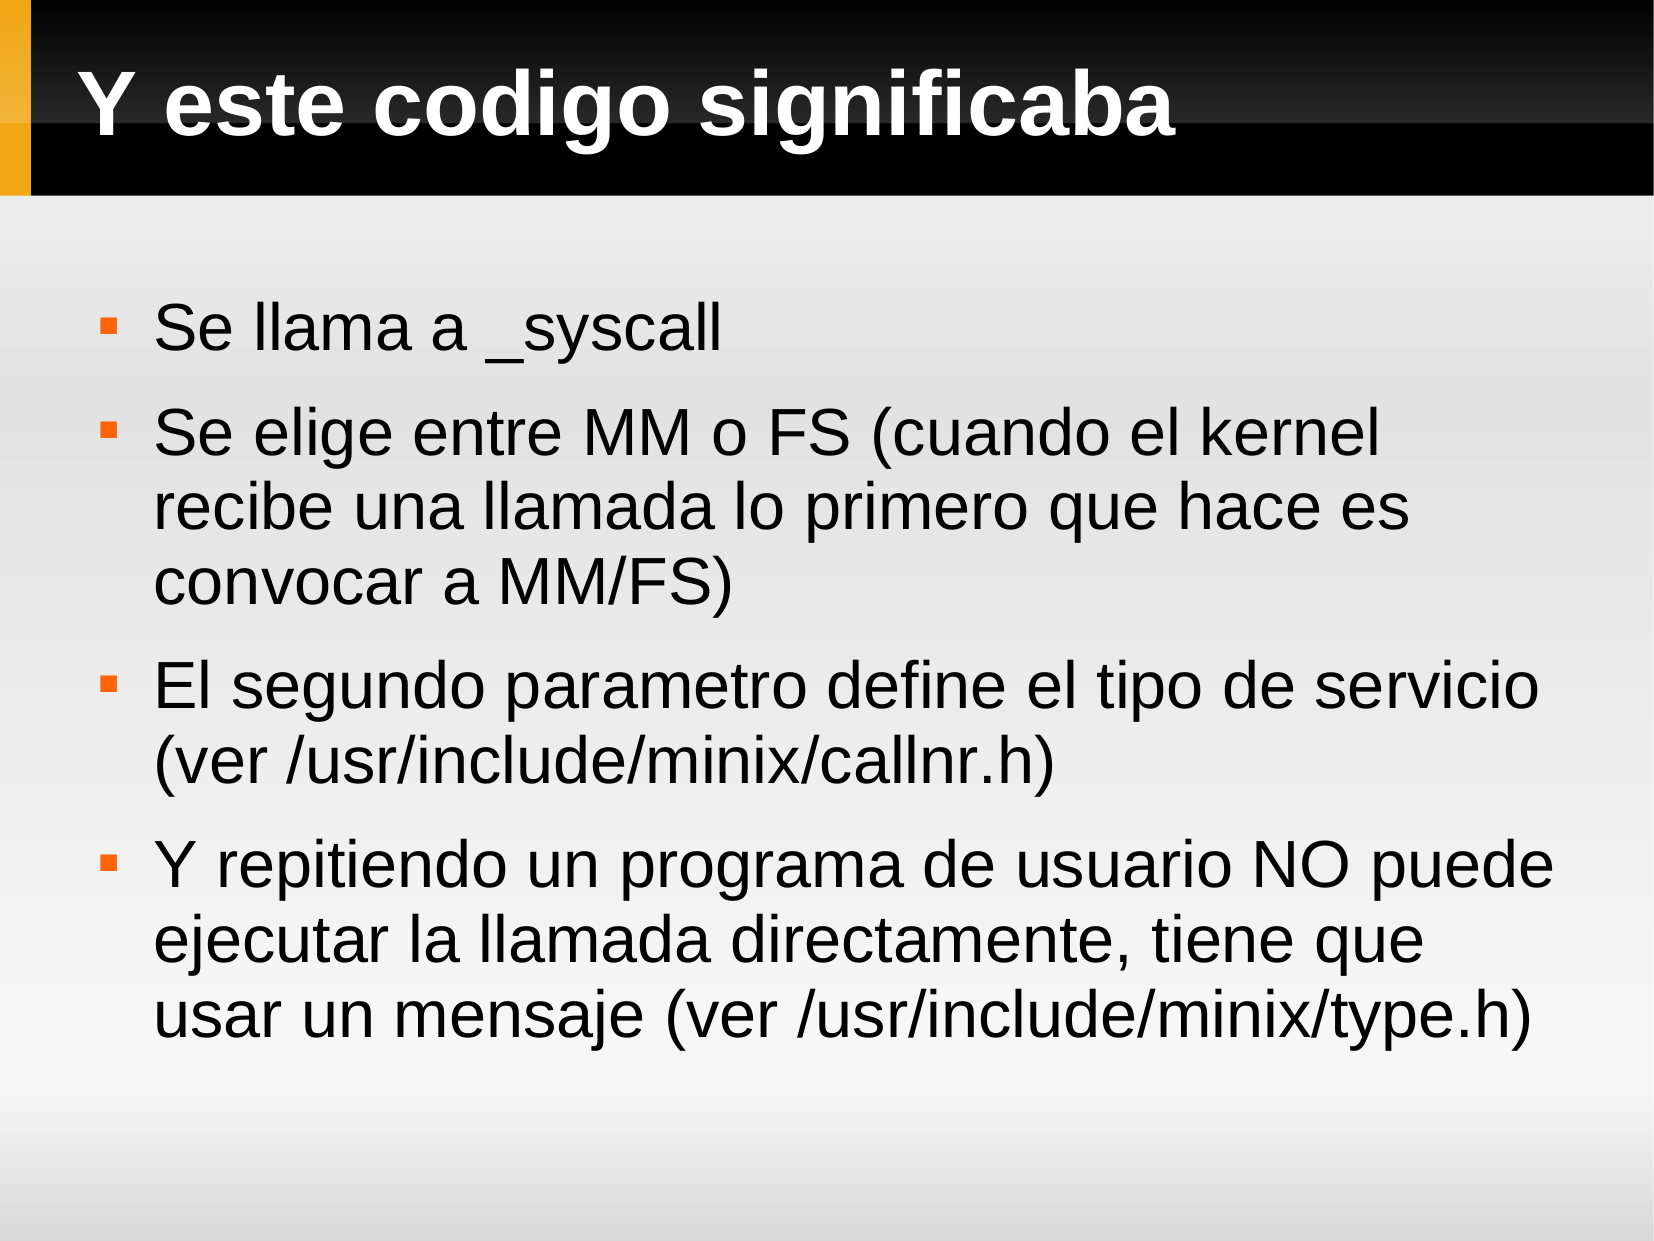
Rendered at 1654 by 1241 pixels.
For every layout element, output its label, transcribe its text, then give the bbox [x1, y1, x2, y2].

picture [0, 0, 1654, 1241]
list Se llama a _syscall Se elige entre MM o FS (cuando el kernel recibe una llamada lo primero que hace es convocar a MM/FS) El segundo parametro define el tipo de servicio (ver /usr/include/minix/callnr.h) Y repitiendo un programa de usuario NO puede ejecutar la llamada directamente, tiene que usar un mensaje (ver /usr/include/minix/type.h) [82, 290, 1571, 1094]
title Y este codigo significaba [76, 7, 1565, 200]
